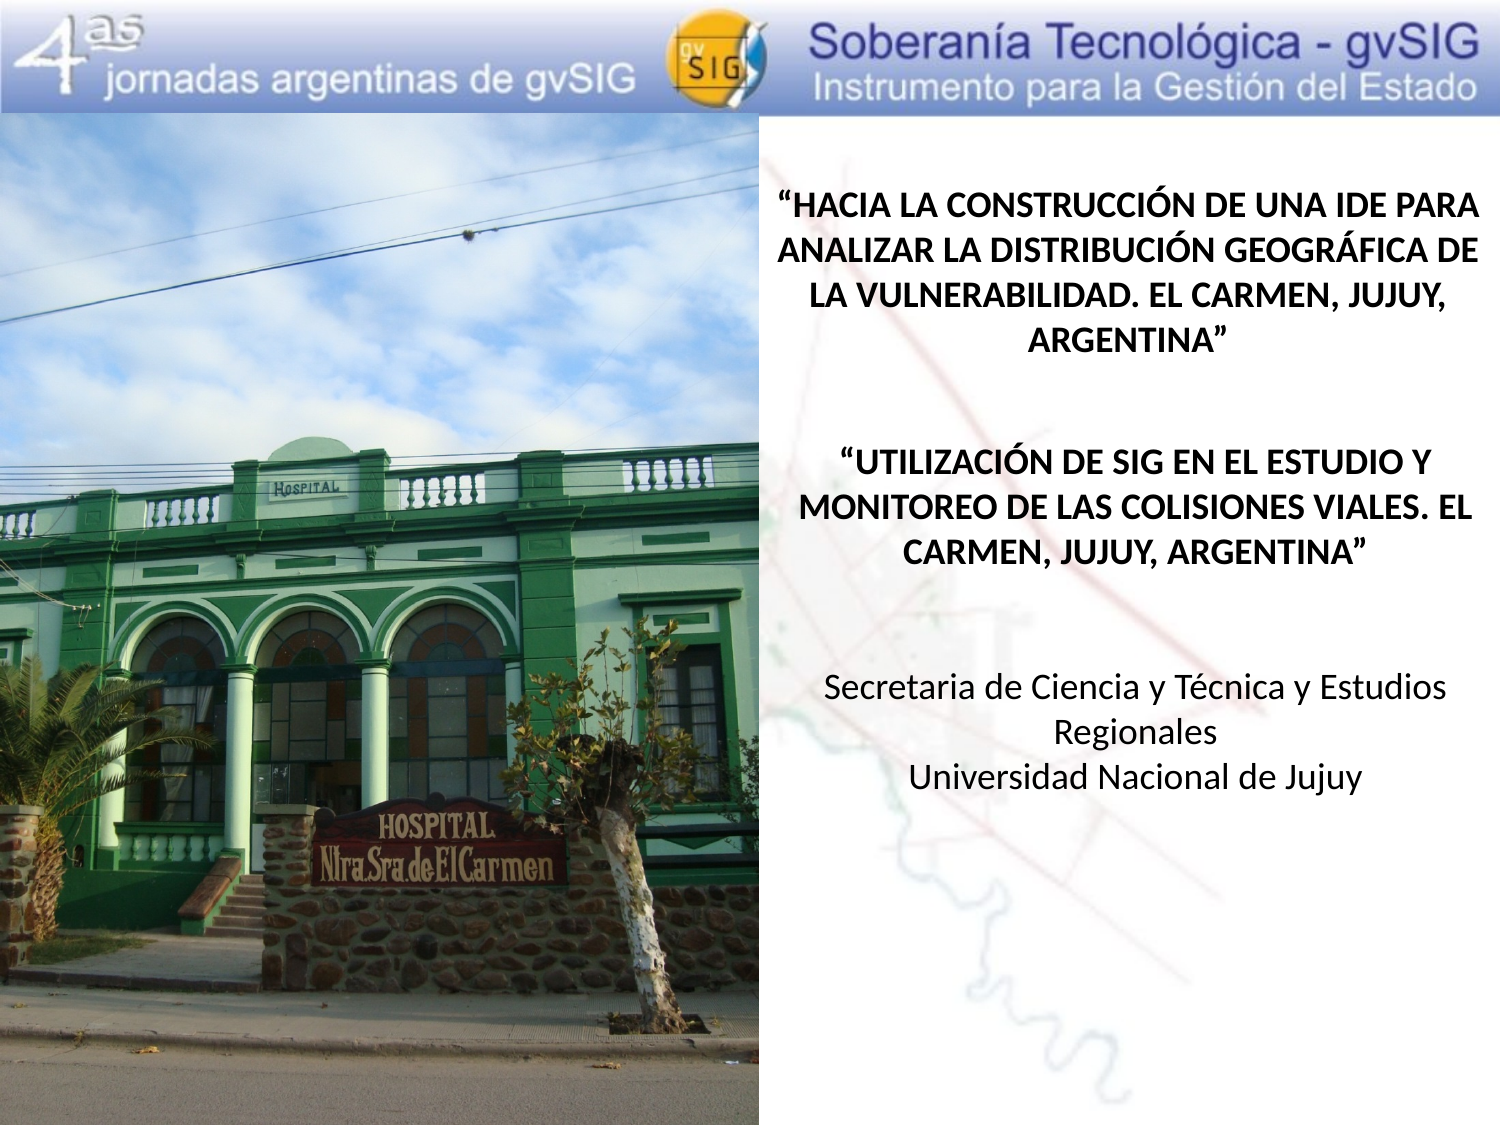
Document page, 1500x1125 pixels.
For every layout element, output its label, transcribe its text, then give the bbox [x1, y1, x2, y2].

text_box “HACIA LA CONSTRUCCIÓN DE UNA IDE PARA ANALIZAR LA DISTRIBUCIÓN GEOGRÁFICA DE LA VULNERABILIDAD. EL CARMEN, JUJUY, ARGENTINA” [753, 173, 1500, 368]
picture [0, 113, 759, 1125]
text_box “UTILIZACIÓN DE SIG EN EL ESTUDIO Y MONITOREO DE LAS COLISIONES VIALES. EL CARMEN, JUJUY, ARGENTINA” Secretaria de Ciencia y Técnica y Estudios Regionales Universidad Nacional de Jujuy [767, 430, 1500, 805]
